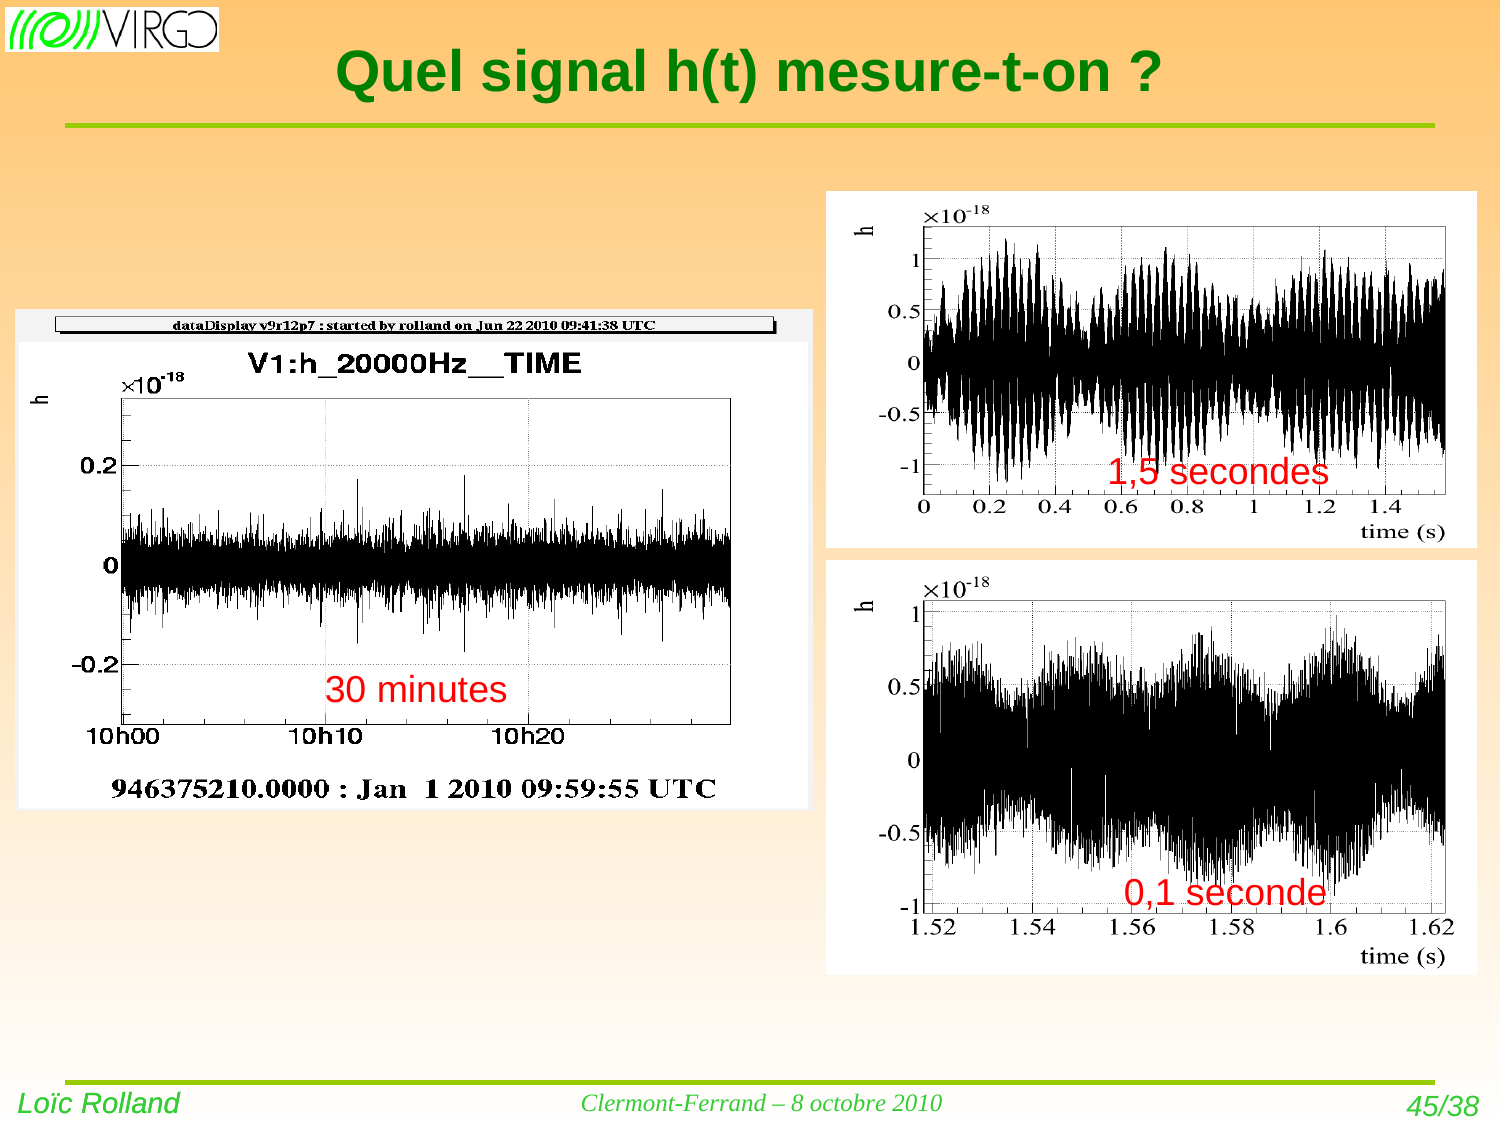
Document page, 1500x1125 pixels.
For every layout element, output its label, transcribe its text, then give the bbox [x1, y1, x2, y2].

picture [5, 7, 75, 52]
picture [15, 309, 813, 811]
picture [826, 191, 1477, 548]
picture [826, 560, 1477, 975]
title Quel signal h(t) mesure-t-on ? [75, 7, 1426, 135]
text_box 30 minutes [310, 661, 523, 748]
text_box 1,5 secondes [1092, 442, 1345, 530]
text_box 0,1 seconde [1109, 864, 1343, 951]
